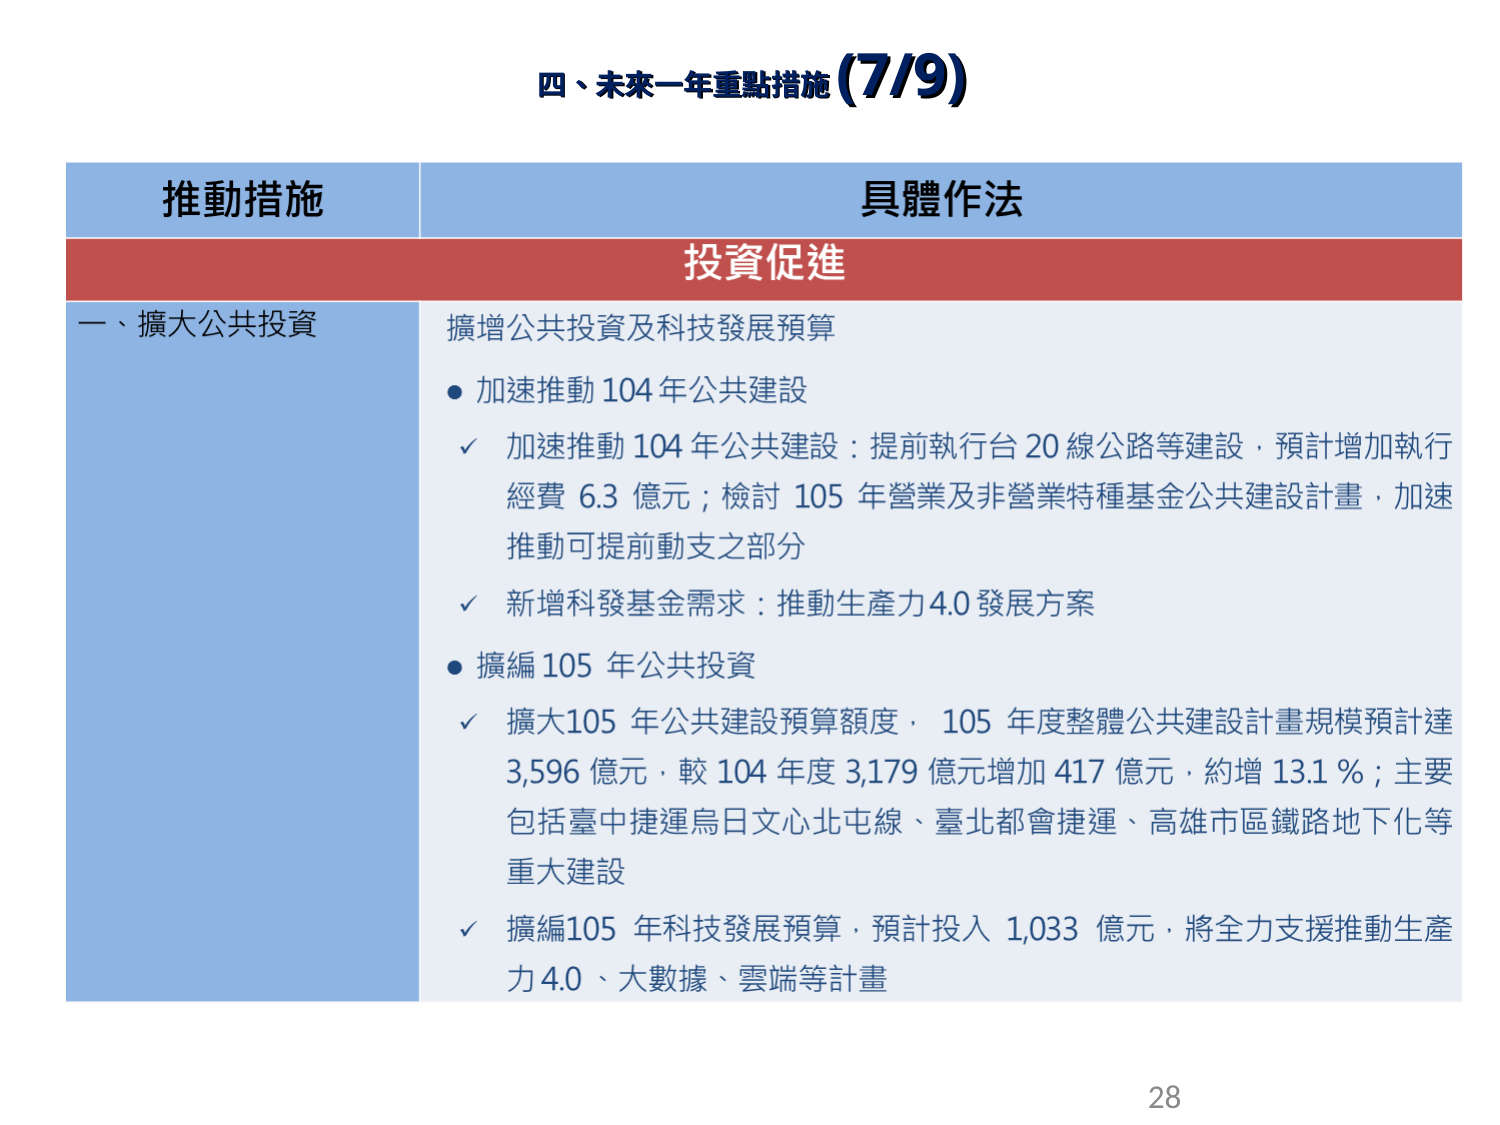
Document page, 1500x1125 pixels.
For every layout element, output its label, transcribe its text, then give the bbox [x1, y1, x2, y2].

text_box 28 [1132, 1065, 1483, 1125]
title 四、未來一年重點措施(7/9) [0, 19, 1500, 125]
picture [65, 161, 1463, 1016]
